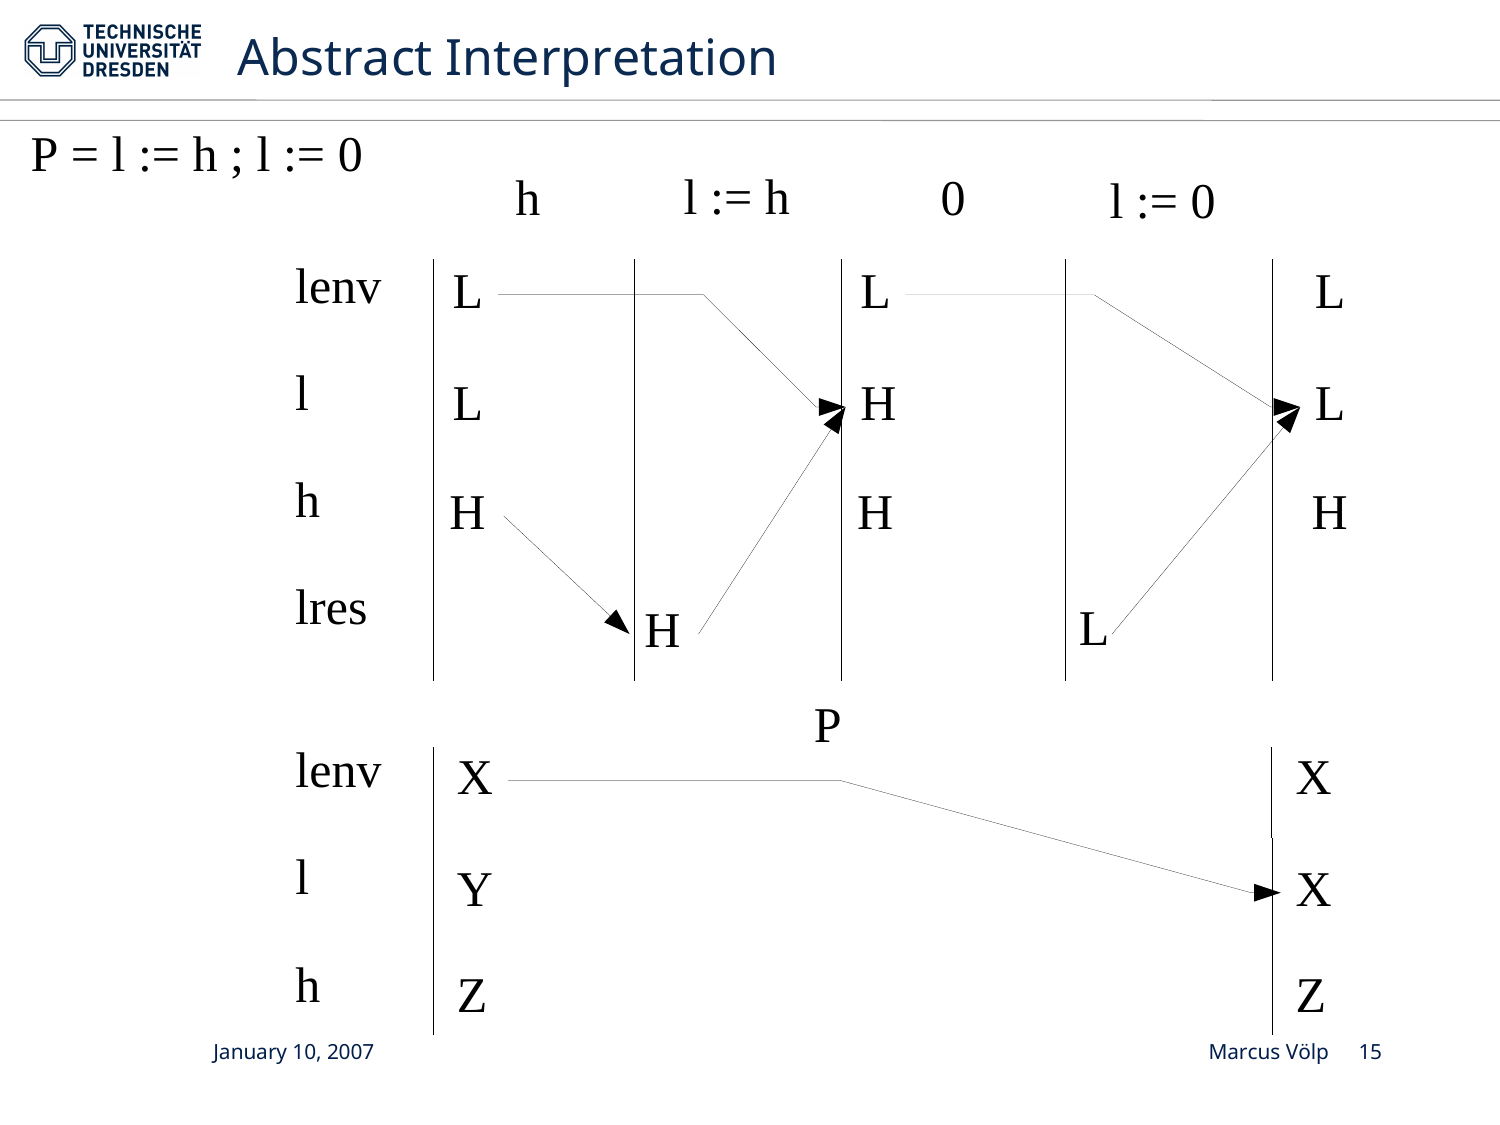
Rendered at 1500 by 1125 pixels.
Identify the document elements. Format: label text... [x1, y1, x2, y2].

title Abstract Interpretation [237, 19, 1437, 92]
text_box lenv l h [280, 737, 406, 1066]
text_box L [438, 258, 498, 332]
text_box L [1300, 370, 1360, 444]
text_box 0 [925, 164, 985, 239]
text_box Z [442, 962, 504, 1036]
text_box L [438, 370, 498, 444]
text_box H [629, 597, 699, 671]
text_box Y [442, 856, 502, 930]
picture [24, 24, 201, 77]
text_box X [442, 743, 504, 818]
text_box P = l := h ; l := 0 [15, 120, 436, 194]
text_box H [1296, 479, 1366, 553]
text_box L [1064, 595, 1124, 669]
text_box X [1280, 856, 1343, 930]
text_box l := h [669, 164, 824, 238]
text_box H [845, 370, 915, 444]
text_box l := 0 [1094, 168, 1249, 242]
text_box L [1300, 258, 1360, 332]
text_box L [845, 258, 906, 332]
text_box Z [1280, 962, 1342, 1036]
text_box X [1280, 743, 1343, 818]
text_box H [434, 479, 504, 553]
text_box P [799, 692, 859, 766]
text_box lenv l h lres [280, 253, 406, 666]
text_box H [842, 479, 912, 553]
text_box h [500, 165, 560, 239]
